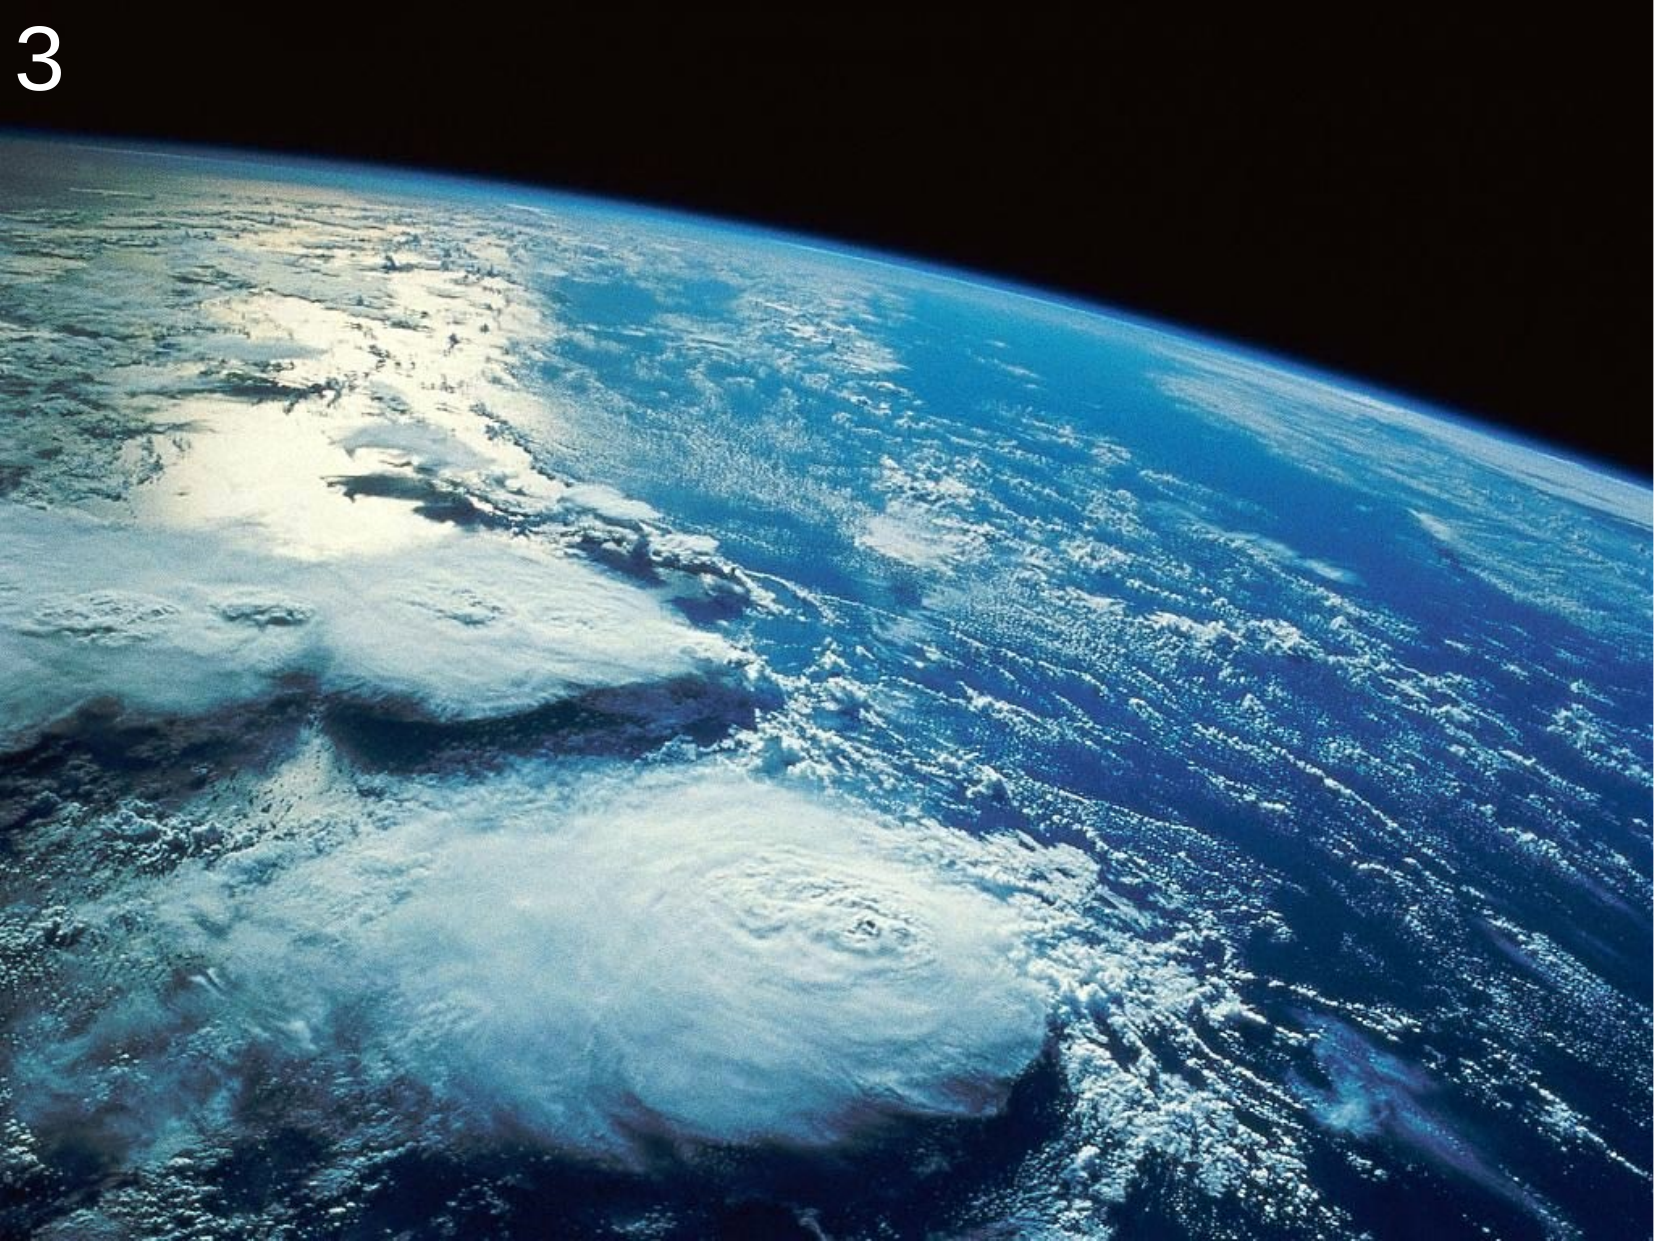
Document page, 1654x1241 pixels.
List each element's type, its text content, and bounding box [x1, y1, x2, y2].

text_box 3 [0, 0, 384, 118]
text_box [0, 0, 1654, 1241]
